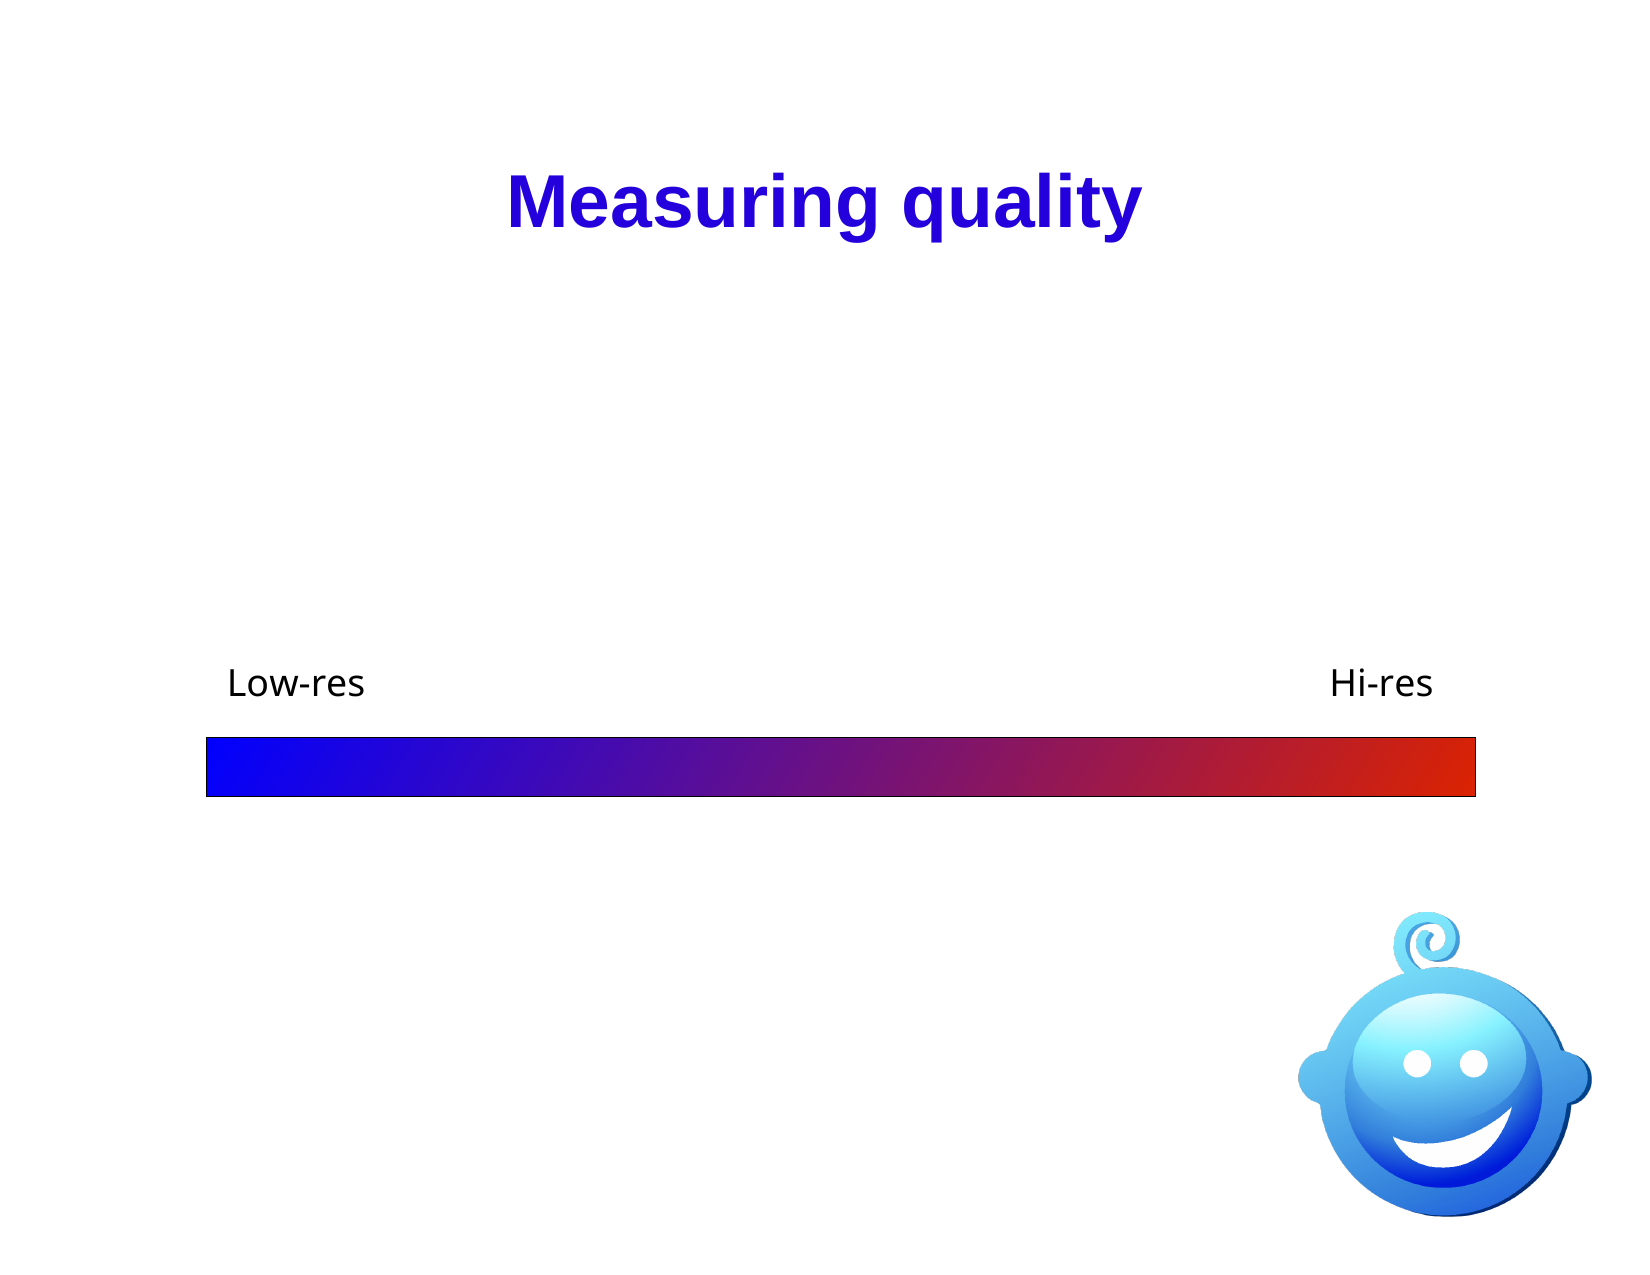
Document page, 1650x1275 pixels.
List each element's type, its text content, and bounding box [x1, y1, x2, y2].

text_box [206, 737, 1476, 797]
text_box Low-res [212, 649, 416, 723]
title Measuring quality [135, 104, 1515, 299]
text_box Hi-res [1314, 649, 1477, 723]
picture [1298, 911, 1592, 1217]
